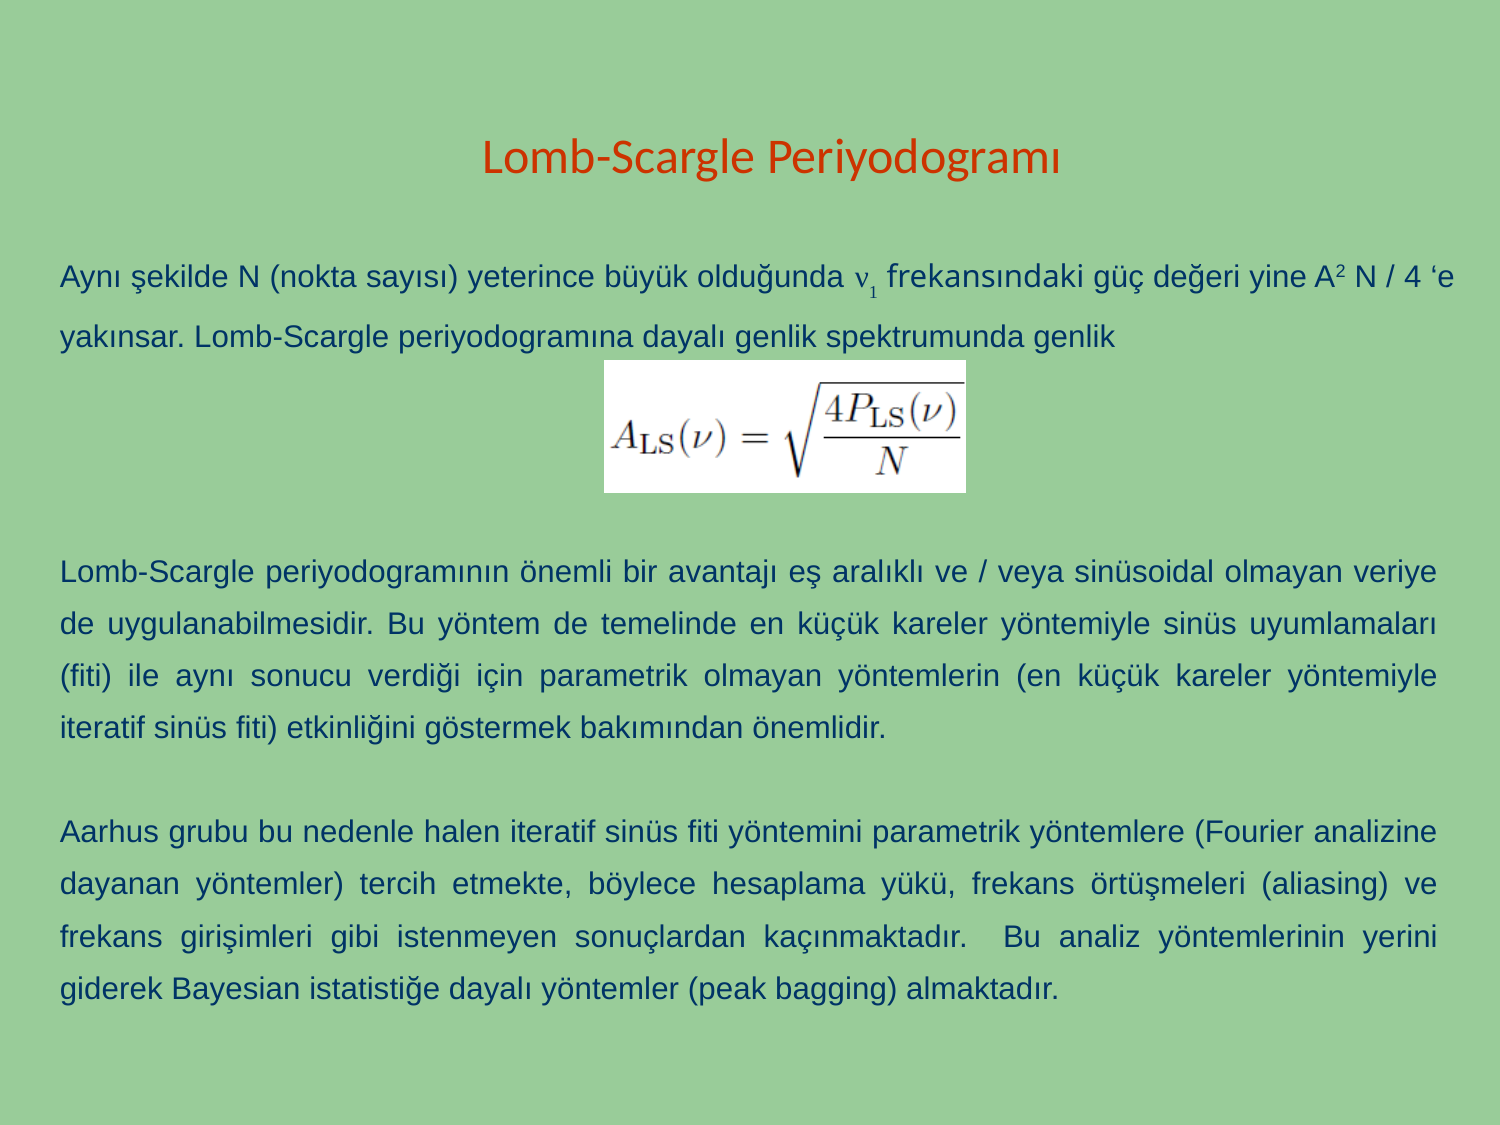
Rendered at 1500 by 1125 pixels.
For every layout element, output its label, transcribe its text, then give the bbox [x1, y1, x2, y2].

title Lomb-Scargle Periyodogramı [135, 104, 1410, 218]
text_box Aynı şekilde N (nokta sayısı) yeterince büyük olduğunda ν1 frekansındaki güç değeri yine A2 N / 4 ‘e yakınsar. Lomb-Scargle periyodogramına dayalı genlik spektrumunda genlik [45, 223, 1471, 356]
picture [604, 360, 966, 493]
text_box Lomb-Scargle periyodogramının önemli bir avantajı eş aralıklı ve / veya sinüsoidal olmayan veriye de uygulanabilmesidir. Bu yöntem de temelinde en küçük kareler yöntemiyle sinüs uyumlamaları (fiti) ile aynı sonucu verdiği için parametrik olmayan yöntemlerin (en küçük kareler yöntemiyle iteratif sinüs fiti) etkinliğini göstermek bakımından önemlidir. Aarhus grubu bu nedenle halen iteratif sinüs fiti yöntemini parametrik yöntemlere (Fourier analizine dayanan yöntemler) tercih etmekte, böylece hesaplama yükü, frekans örtüşmeleri (aliasing) ve frekans girişimleri gibi istenmeyen sonuçlardan kaçınmaktadır. Bu analiz yöntemlerinin yerini giderek Bayesian istatistiğe dayalı yöntemler (peak bagging) almaktadır. [45, 529, 1456, 1014]
